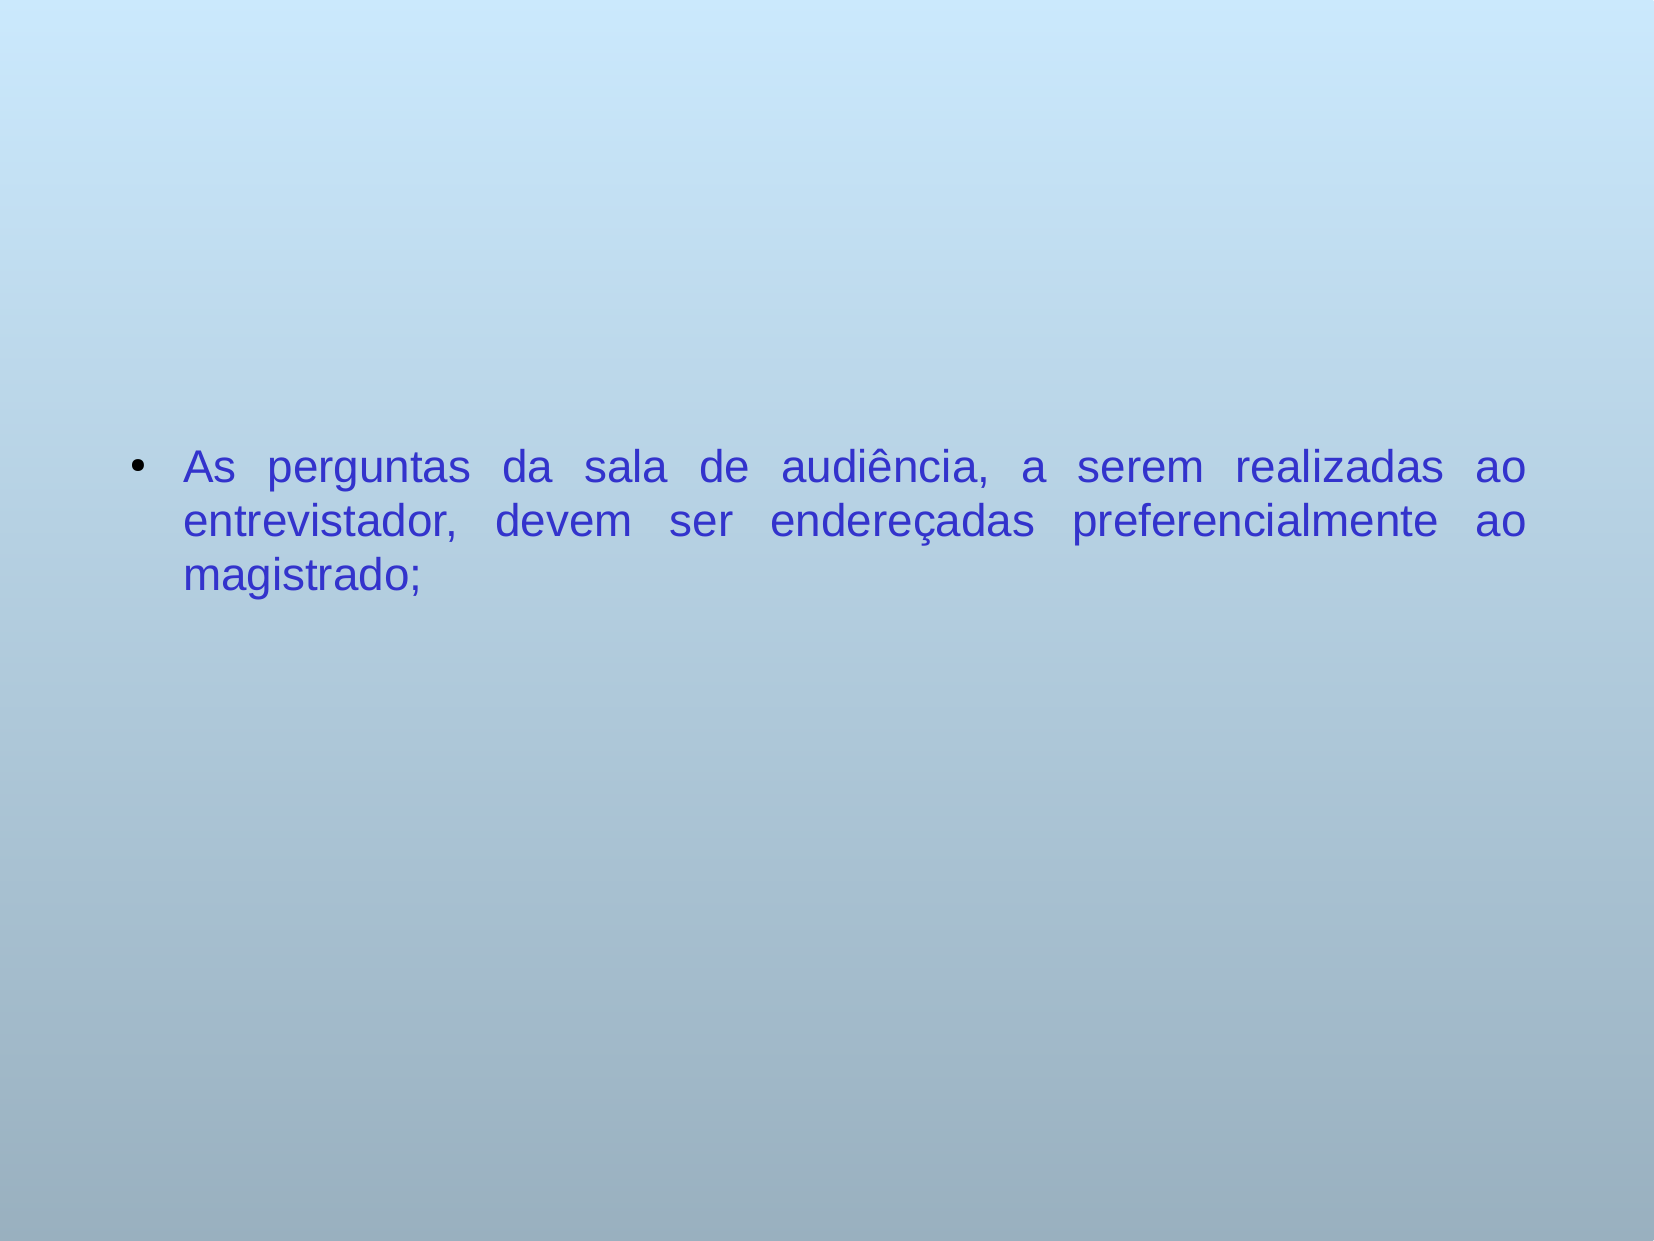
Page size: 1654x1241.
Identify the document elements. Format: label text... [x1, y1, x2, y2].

list As perguntas da sala de audiência, a serem realizadas ao entrevistador, devem ser endereçadas preferencialmente ao magistrado; [97, 430, 1543, 959]
